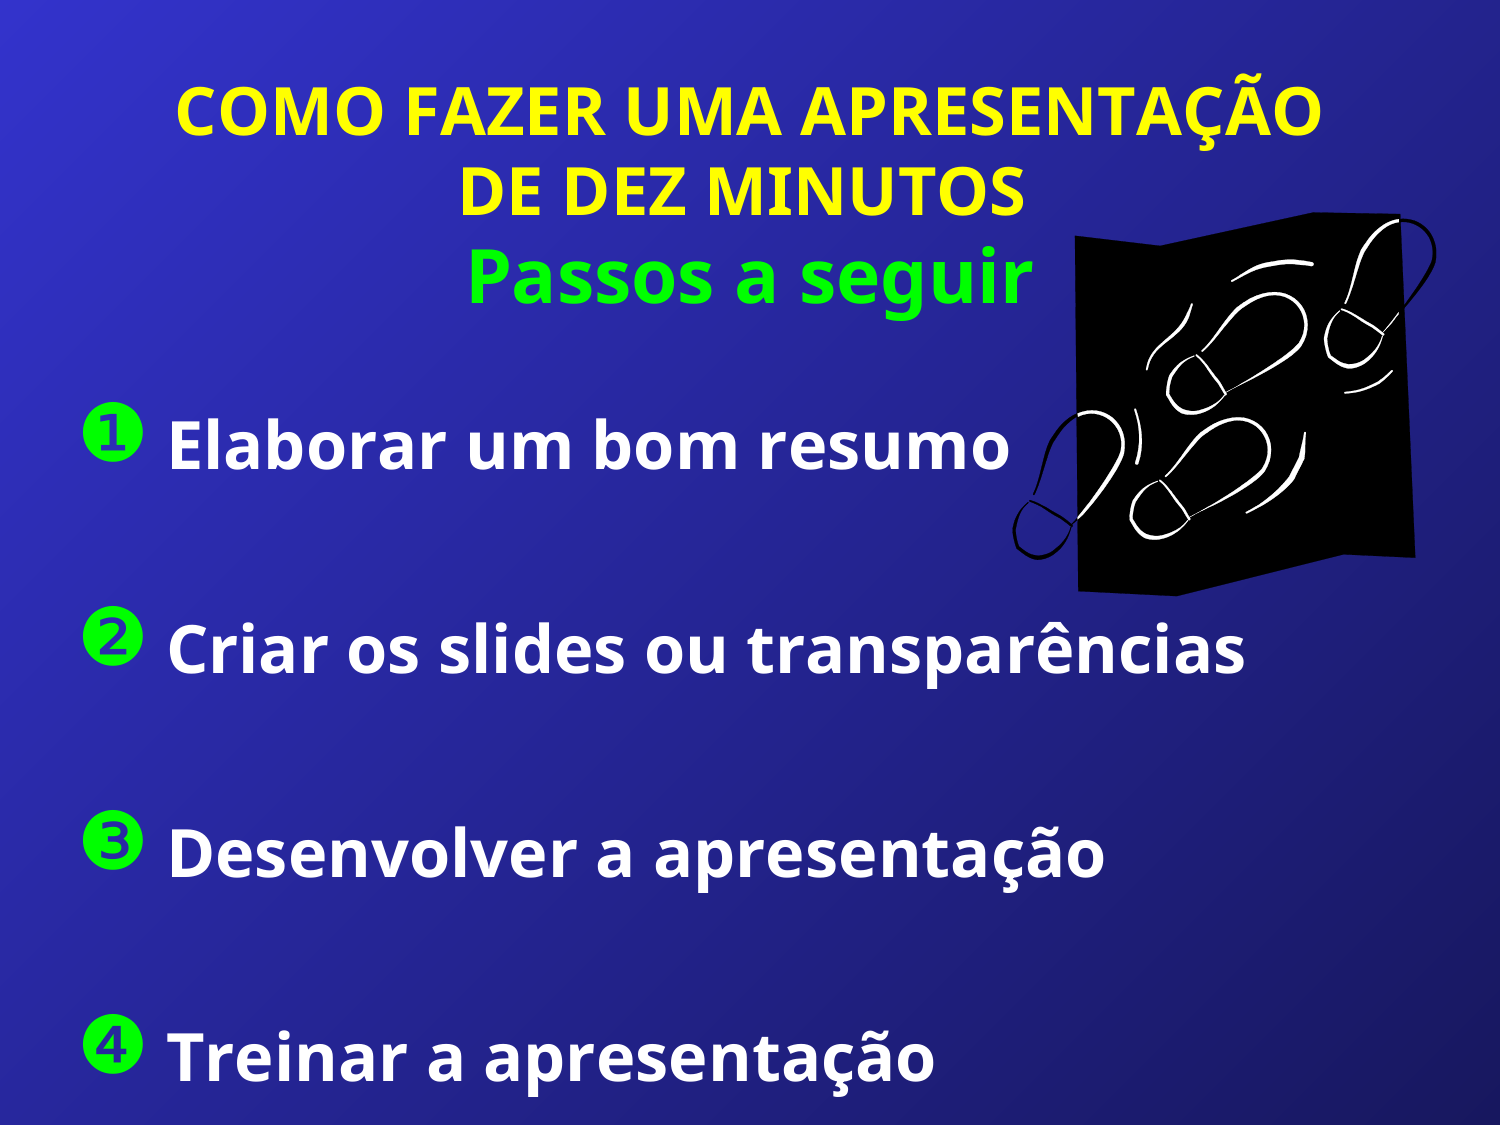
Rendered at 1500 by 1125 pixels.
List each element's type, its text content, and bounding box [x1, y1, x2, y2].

list Elaborar um bom resumo Criar os slides ou transparências Desenvolver a apresentação Treinar a apresentação [62, 287, 1450, 1112]
title COMO FAZER UMA APRESENTAÇÃO DE DEZ MINUTOS Passos a seguir [112, 61, 1388, 287]
picture [1012, 212, 1437, 597]
